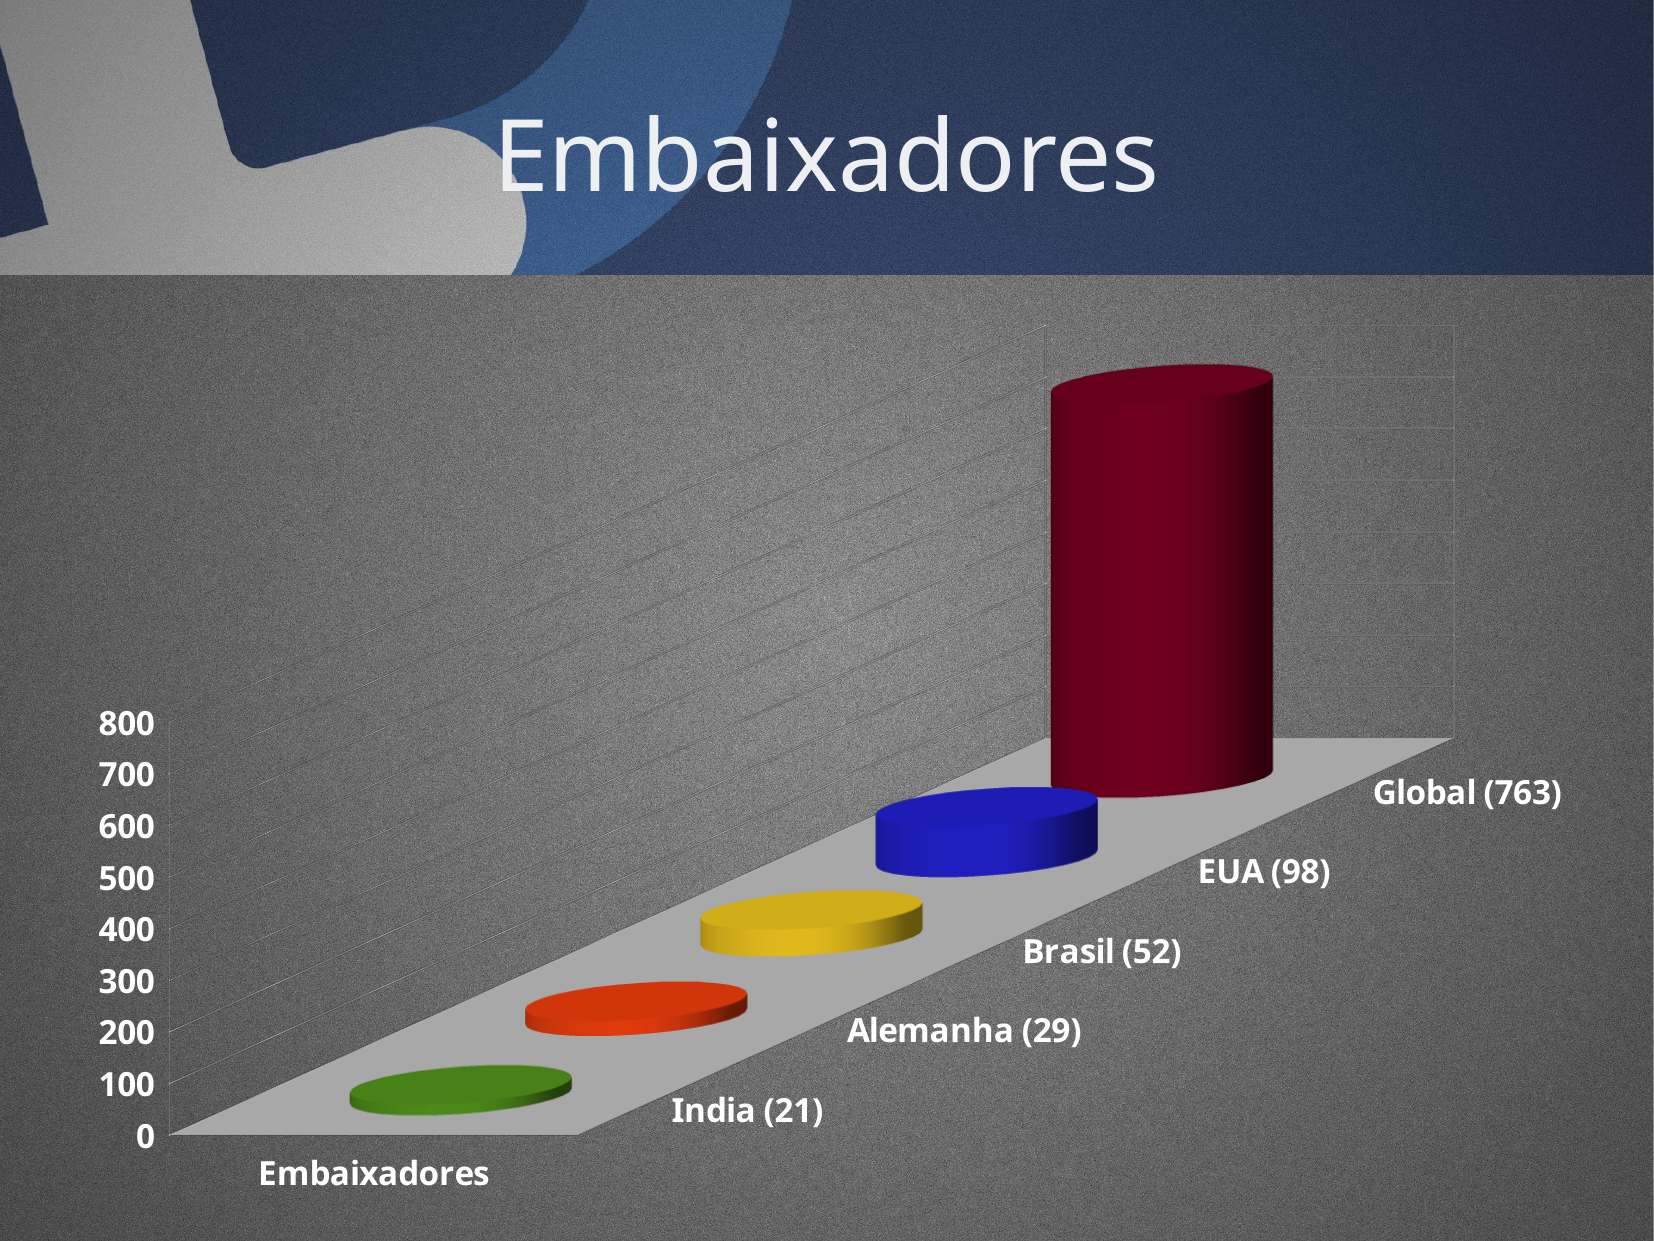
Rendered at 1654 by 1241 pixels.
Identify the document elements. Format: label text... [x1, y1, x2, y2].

picture [0, 0, 1654, 1241]
chart [12, 307, 1649, 1213]
title Embaixadores [82, 49, 1571, 257]
